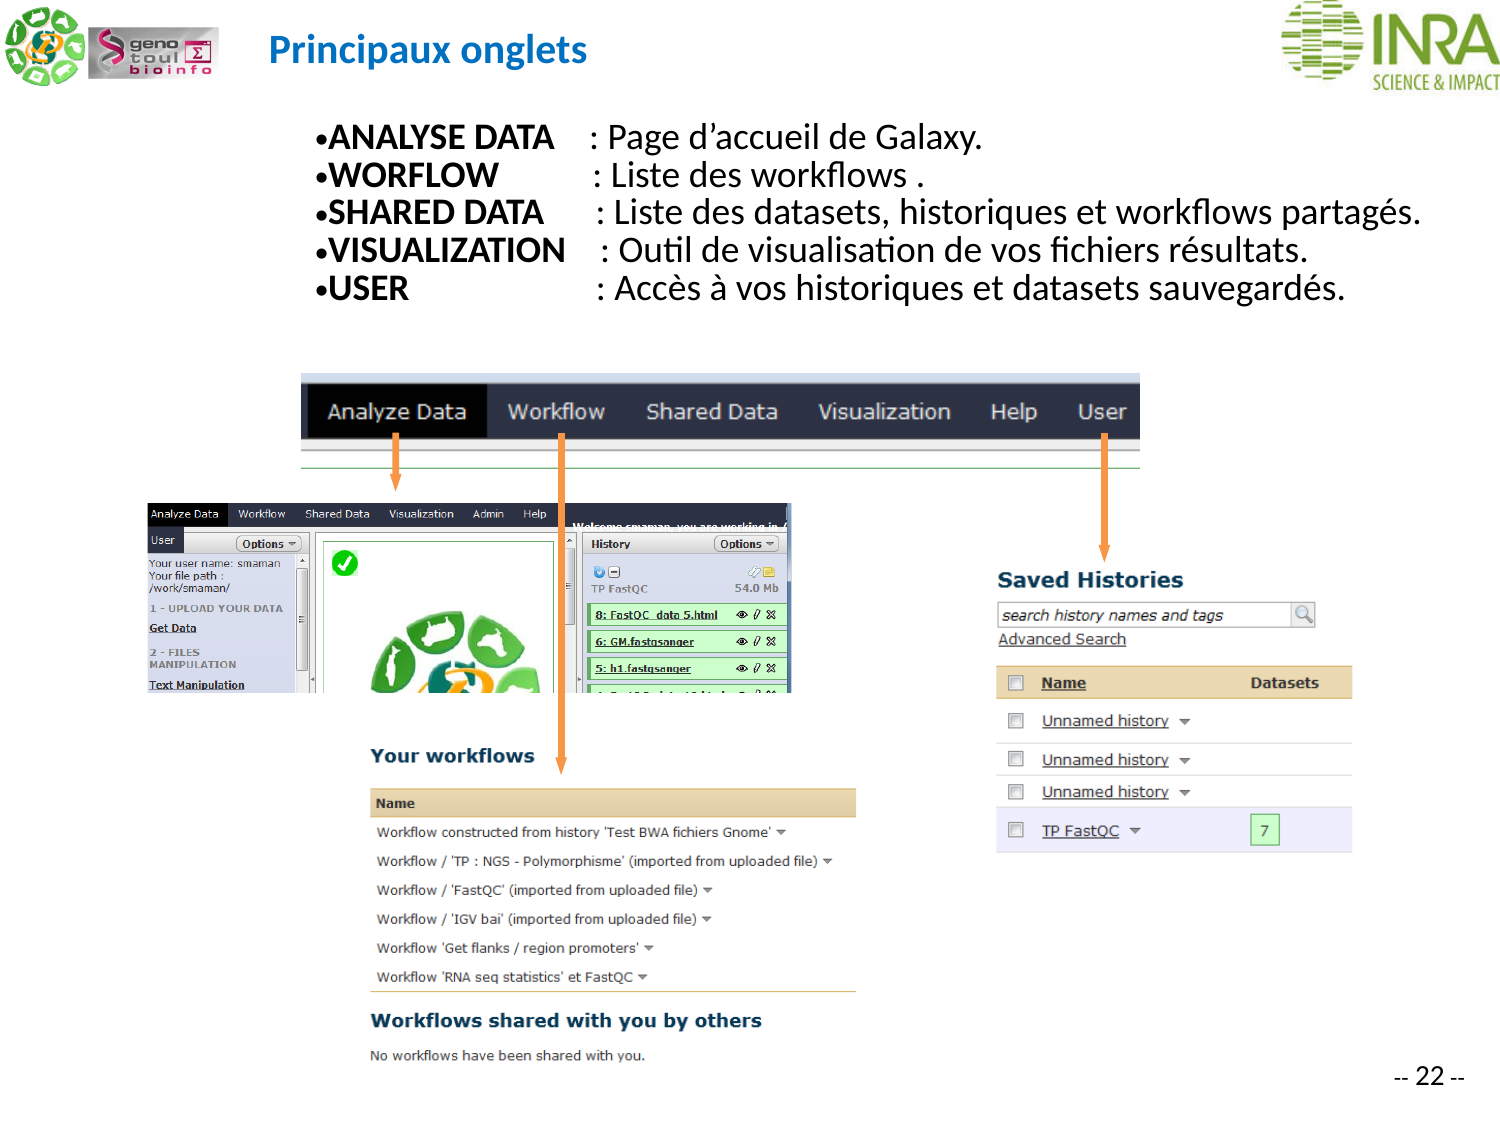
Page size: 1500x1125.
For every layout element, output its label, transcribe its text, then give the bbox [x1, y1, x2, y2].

picture [88, 27, 219, 79]
picture [301, 373, 1140, 469]
picture [147, 503, 558, 693]
picture [565, 503, 792, 693]
text_box ANALYSE DATA : Page d’accueil de Galaxy. WORFLOW : Liste des workflows . SHARED DATA : Liste des datasets, historiques et workflows partagés. VISUALIZATION : Outil de visualisation de vos fichiers résultats. USER : Accès à vos historiques et datasets sauvegardés. [0, 113, 1471, 358]
picture [986, 562, 1353, 858]
picture [1281, 0, 1500, 110]
picture [360, 739, 857, 1079]
picture [5, 7, 85, 86]
text_box Principaux onglets [253, 24, 1270, 91]
